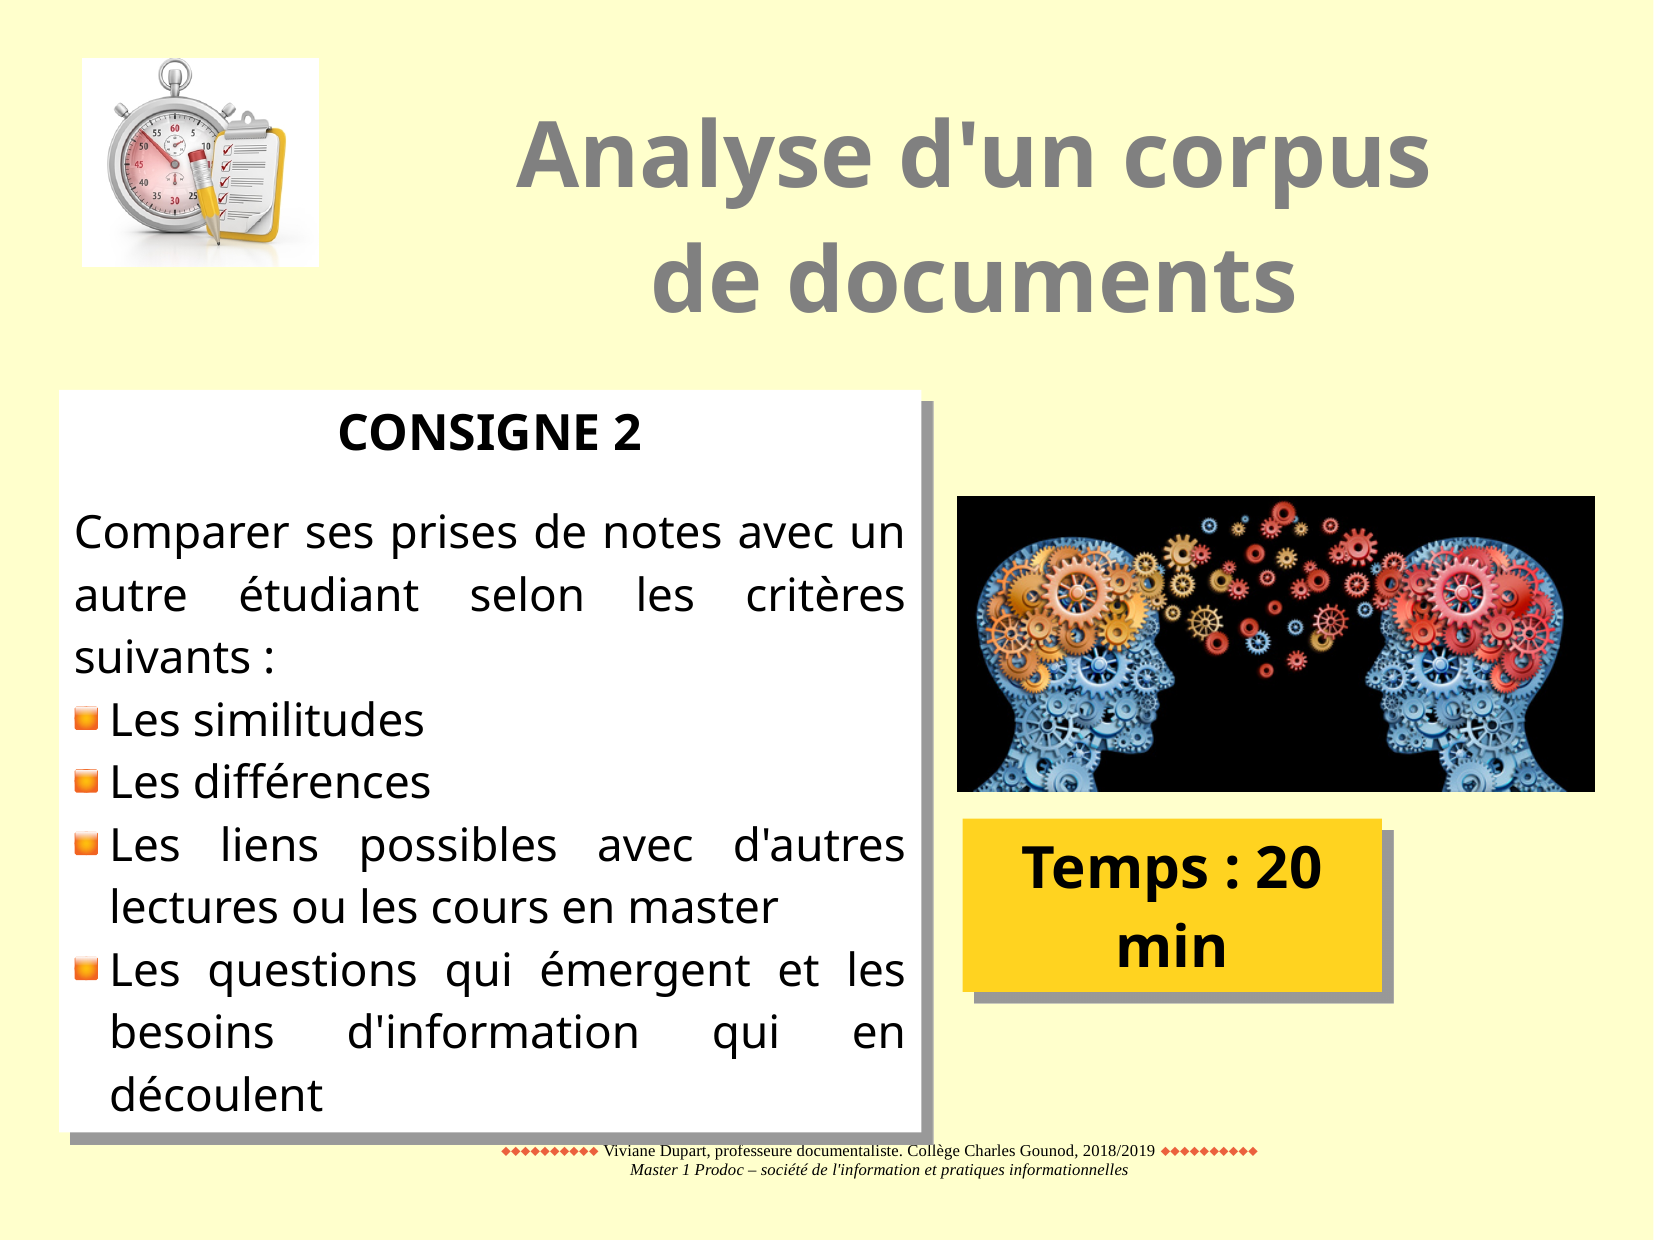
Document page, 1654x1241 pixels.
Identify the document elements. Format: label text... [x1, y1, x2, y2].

text_box CONSIGNE 2 Comparer ses prises de notes avec un autre étudiant selon les critères suivants : Les similitudes Les différences Les liens possibles avec d'autres lectures ou les cours en master Les questions qui émergent et les besoins d'information qui en découlent [59, 389, 922, 981]
subtitle  Viviane Dupart, professeure documentaliste. Collège Charles Gounod, 2018/2019  Master 1 Prodoc – société de l'information et pratiques informationnelles [330, 1122, 1430, 1199]
text_box Temps : 20 min [962, 818, 1382, 910]
title Analyse d'un corpus de documents [389, 62, 1583, 367]
picture [82, 58, 319, 267]
picture [957, 496, 1595, 792]
